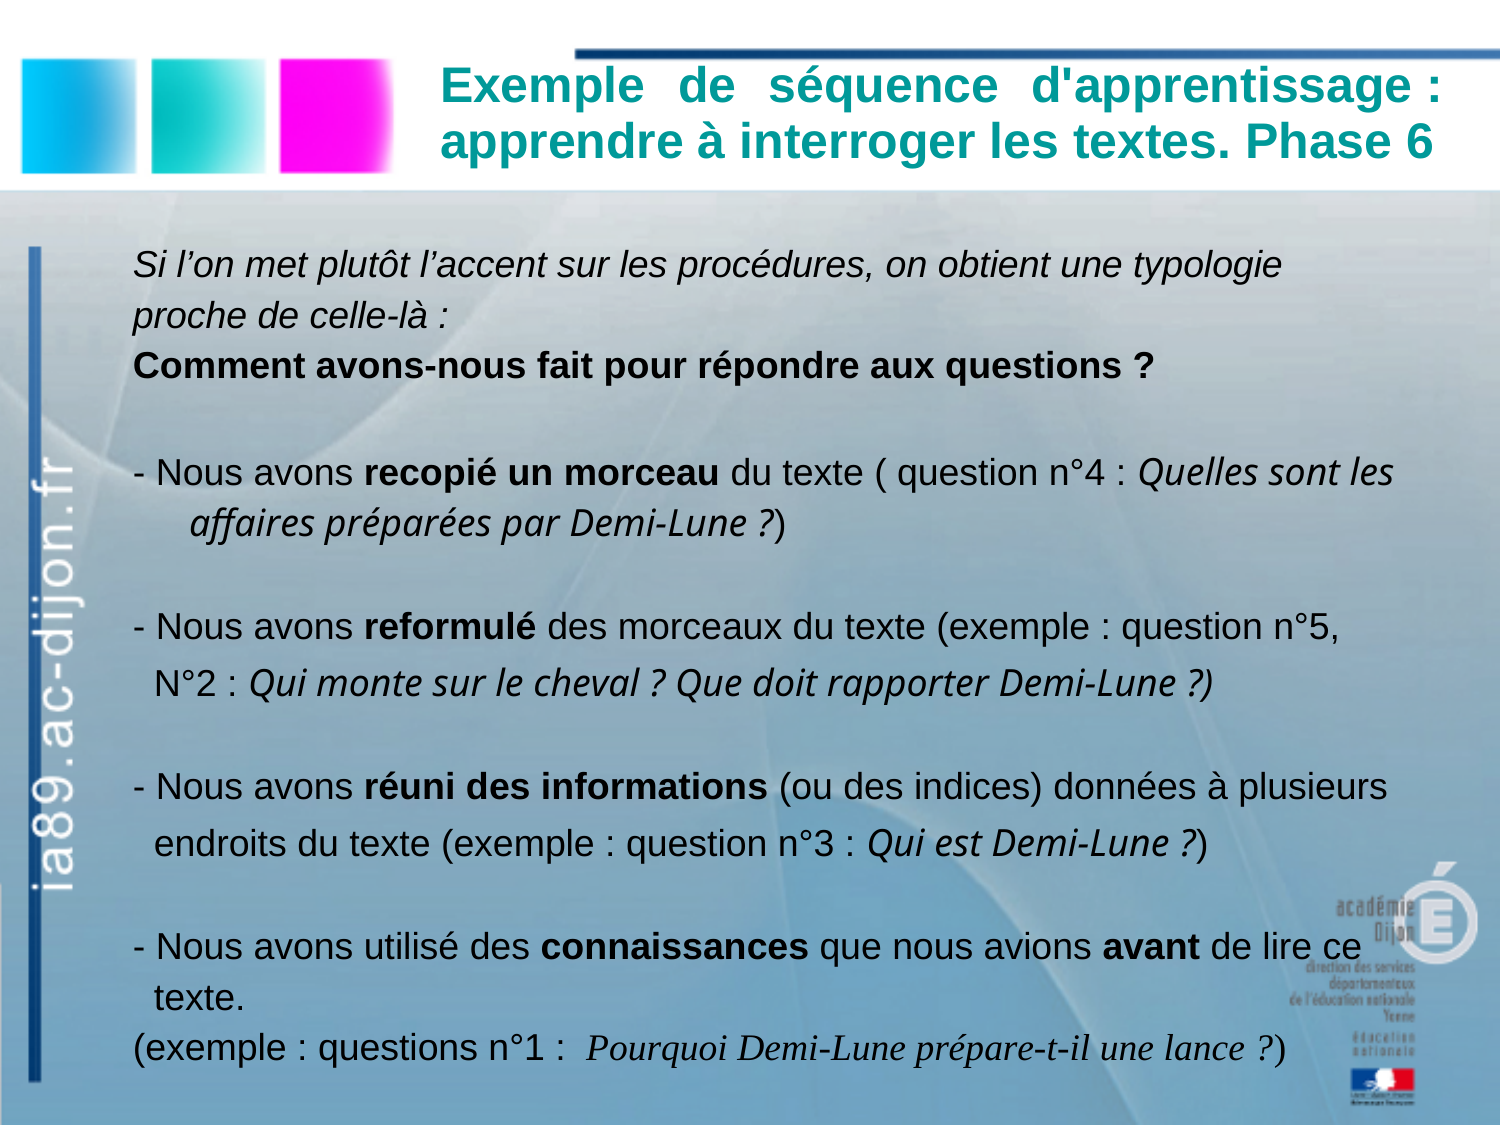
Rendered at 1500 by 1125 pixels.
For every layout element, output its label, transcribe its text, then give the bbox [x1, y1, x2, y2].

picture [0, 0, 1500, 1125]
title Exemple de séquence d'apprentissage : apprendre à interroger les textes. Phase 6 [425, 42, 1459, 185]
list Si l’on met plutôt l’accent sur les procédures, on obtient une typologie proche de celle-là : Comment avons-nous fait pour répondre aux questions ? - Nous avons recopié un morceau du texte ( question n°4 : Quelles sont les affaires préparées par Demi-Lune ?) - Nous avons reformulé des morceaux du texte (exemple : question n°5, N°2 : Qui monte sur le cheval ? Que doit rapporter Demi-Lune ?) - Nous avons réuni des informations (ou des indices) données à plusieurs endroits du texte (exemple : question n°3 : Qui est Demi-Lune ?) - Nous avons utilisé des connaissances que nous avions avant de lire ce texte. (exemple : questions n°1 : Pourquoi Demi-Lune prépare-t-il une lance ?) [118, 236, 1421, 1052]
